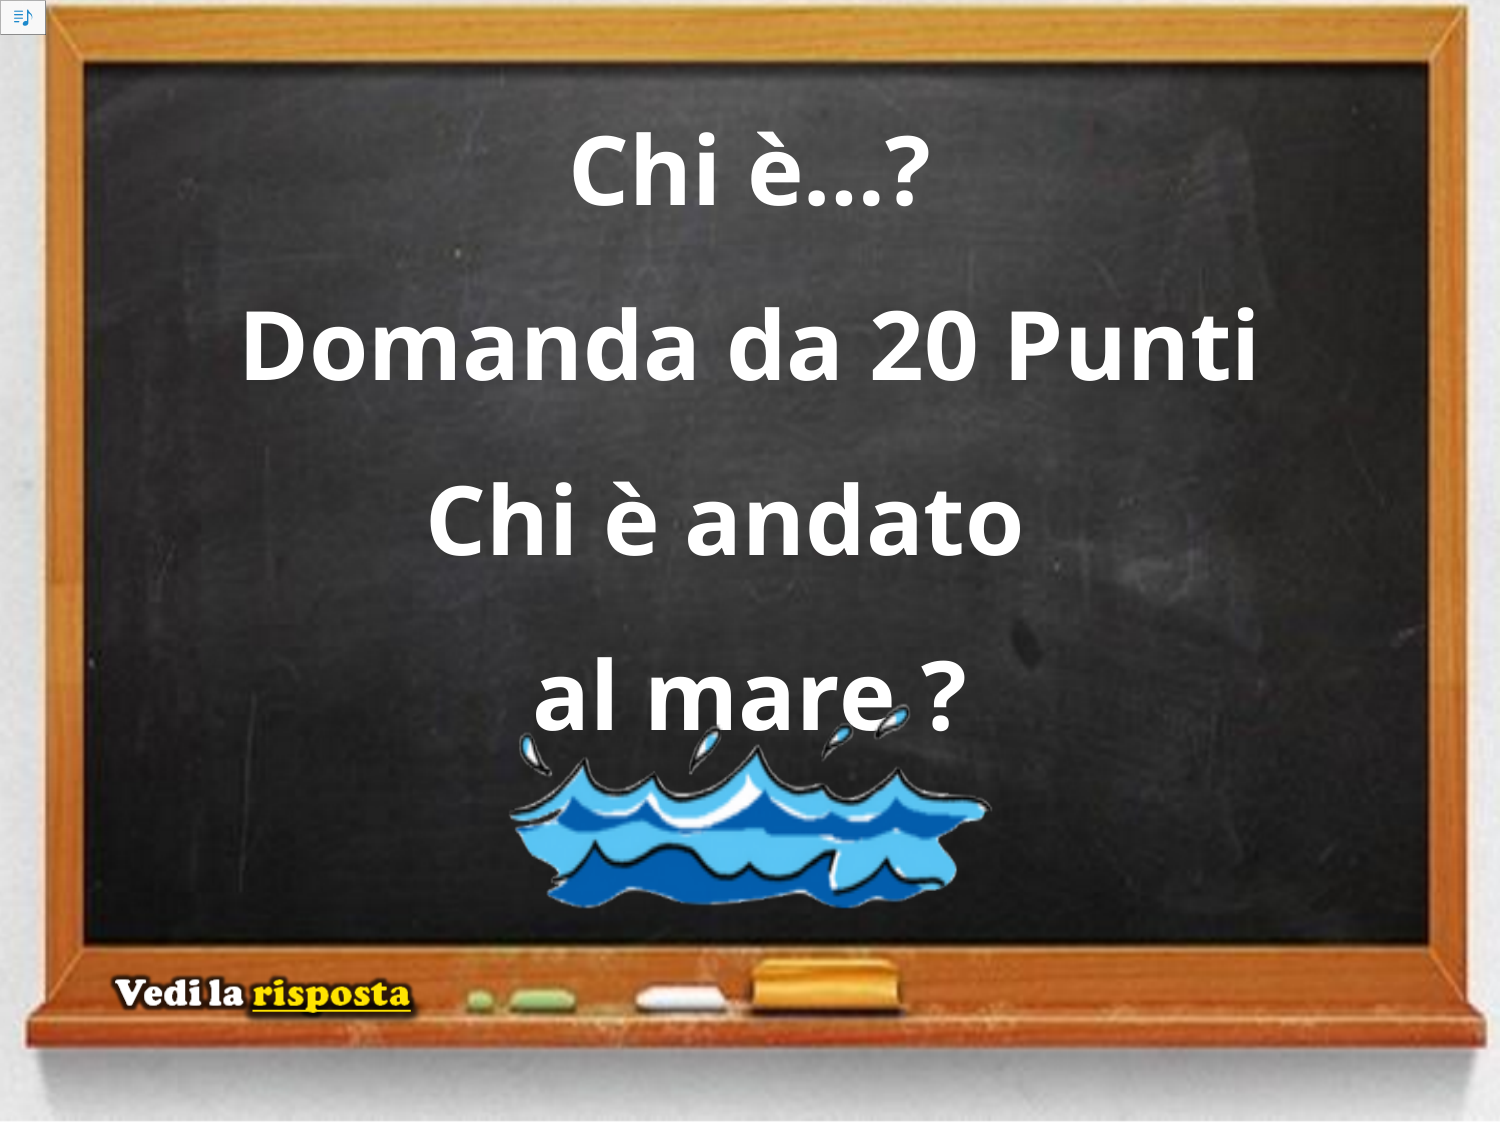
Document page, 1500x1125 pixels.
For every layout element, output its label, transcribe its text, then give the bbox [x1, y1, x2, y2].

text_box [0, 0, 47, 36]
picture [0, 0, 1500, 1125]
text_box Chi è…? Domanda da 20 Punti Chi è andato al mare ? [87, 102, 1413, 933]
